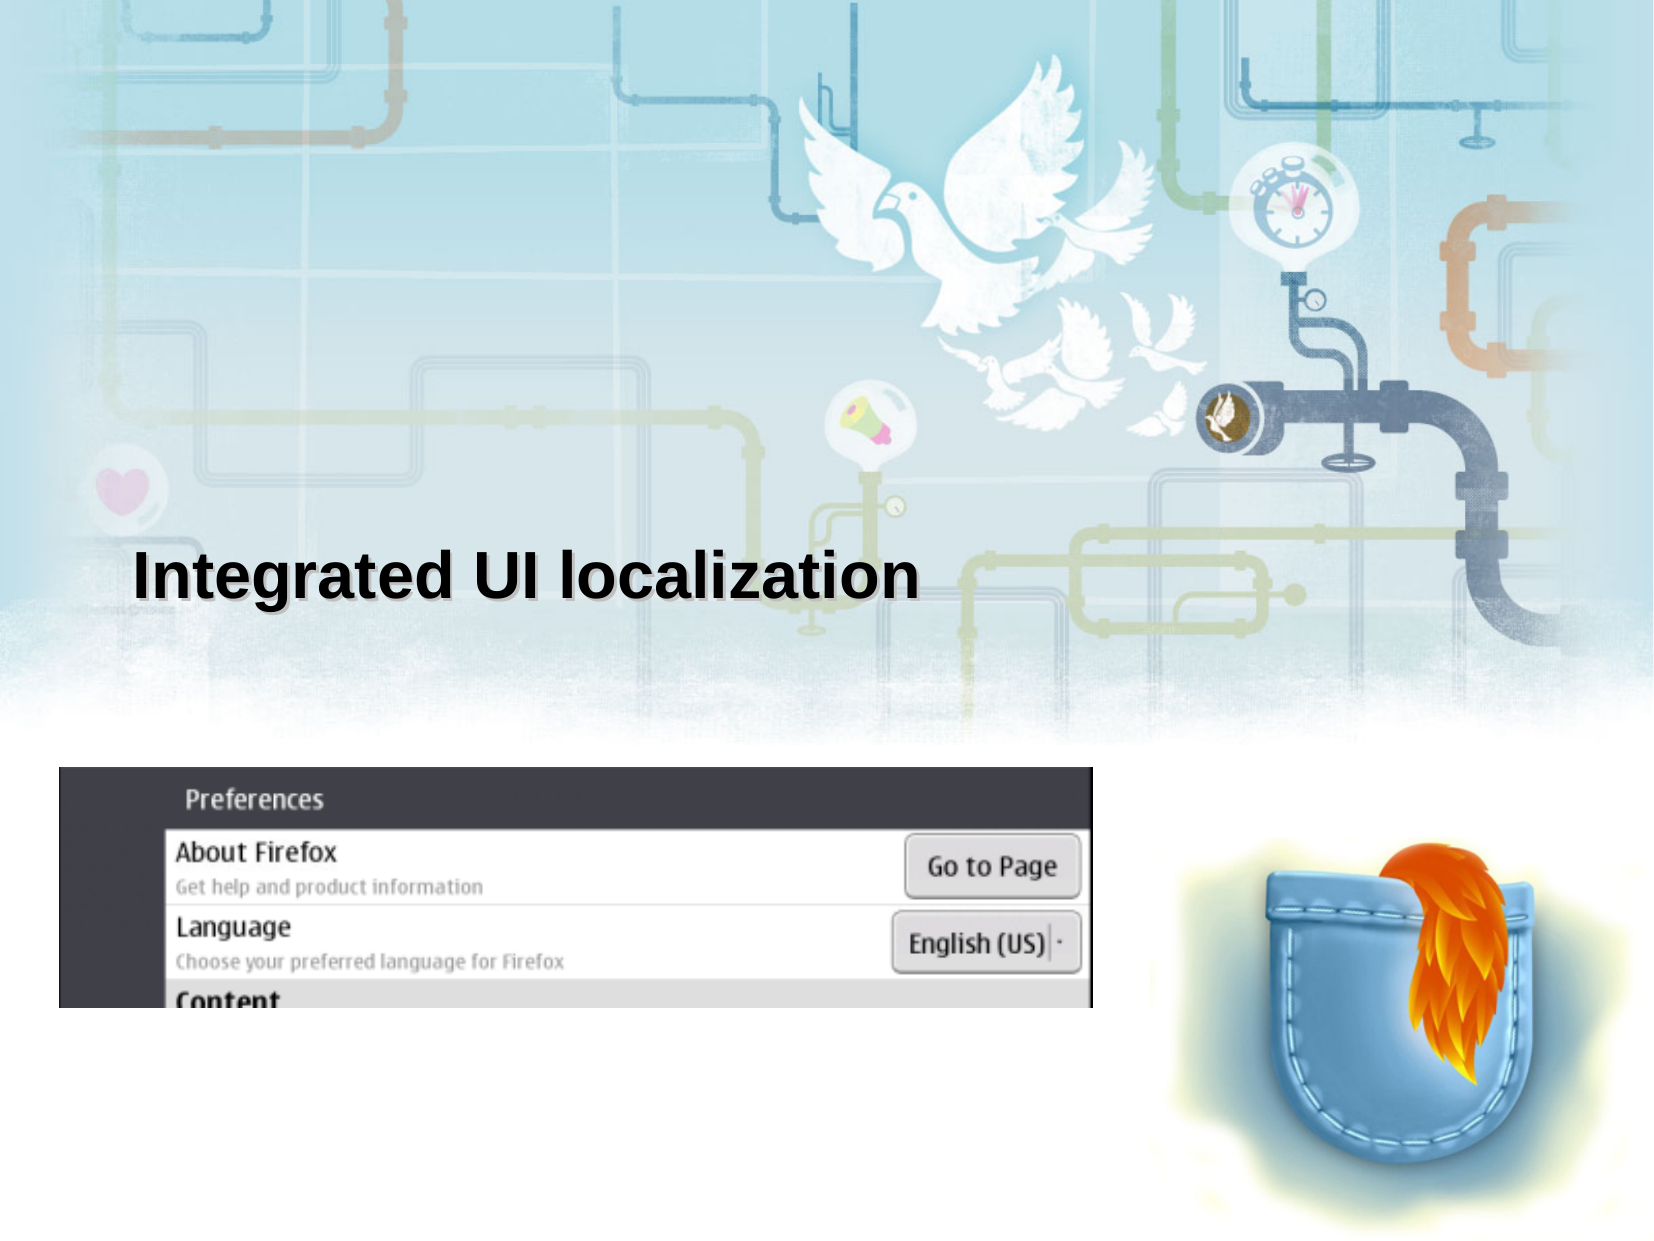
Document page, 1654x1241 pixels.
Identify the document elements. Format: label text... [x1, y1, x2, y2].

text_box Integrated UI localization [118, 530, 1182, 680]
picture [0, 0, 1654, 745]
picture [1150, 837, 1654, 1241]
picture [59, 767, 1093, 1008]
